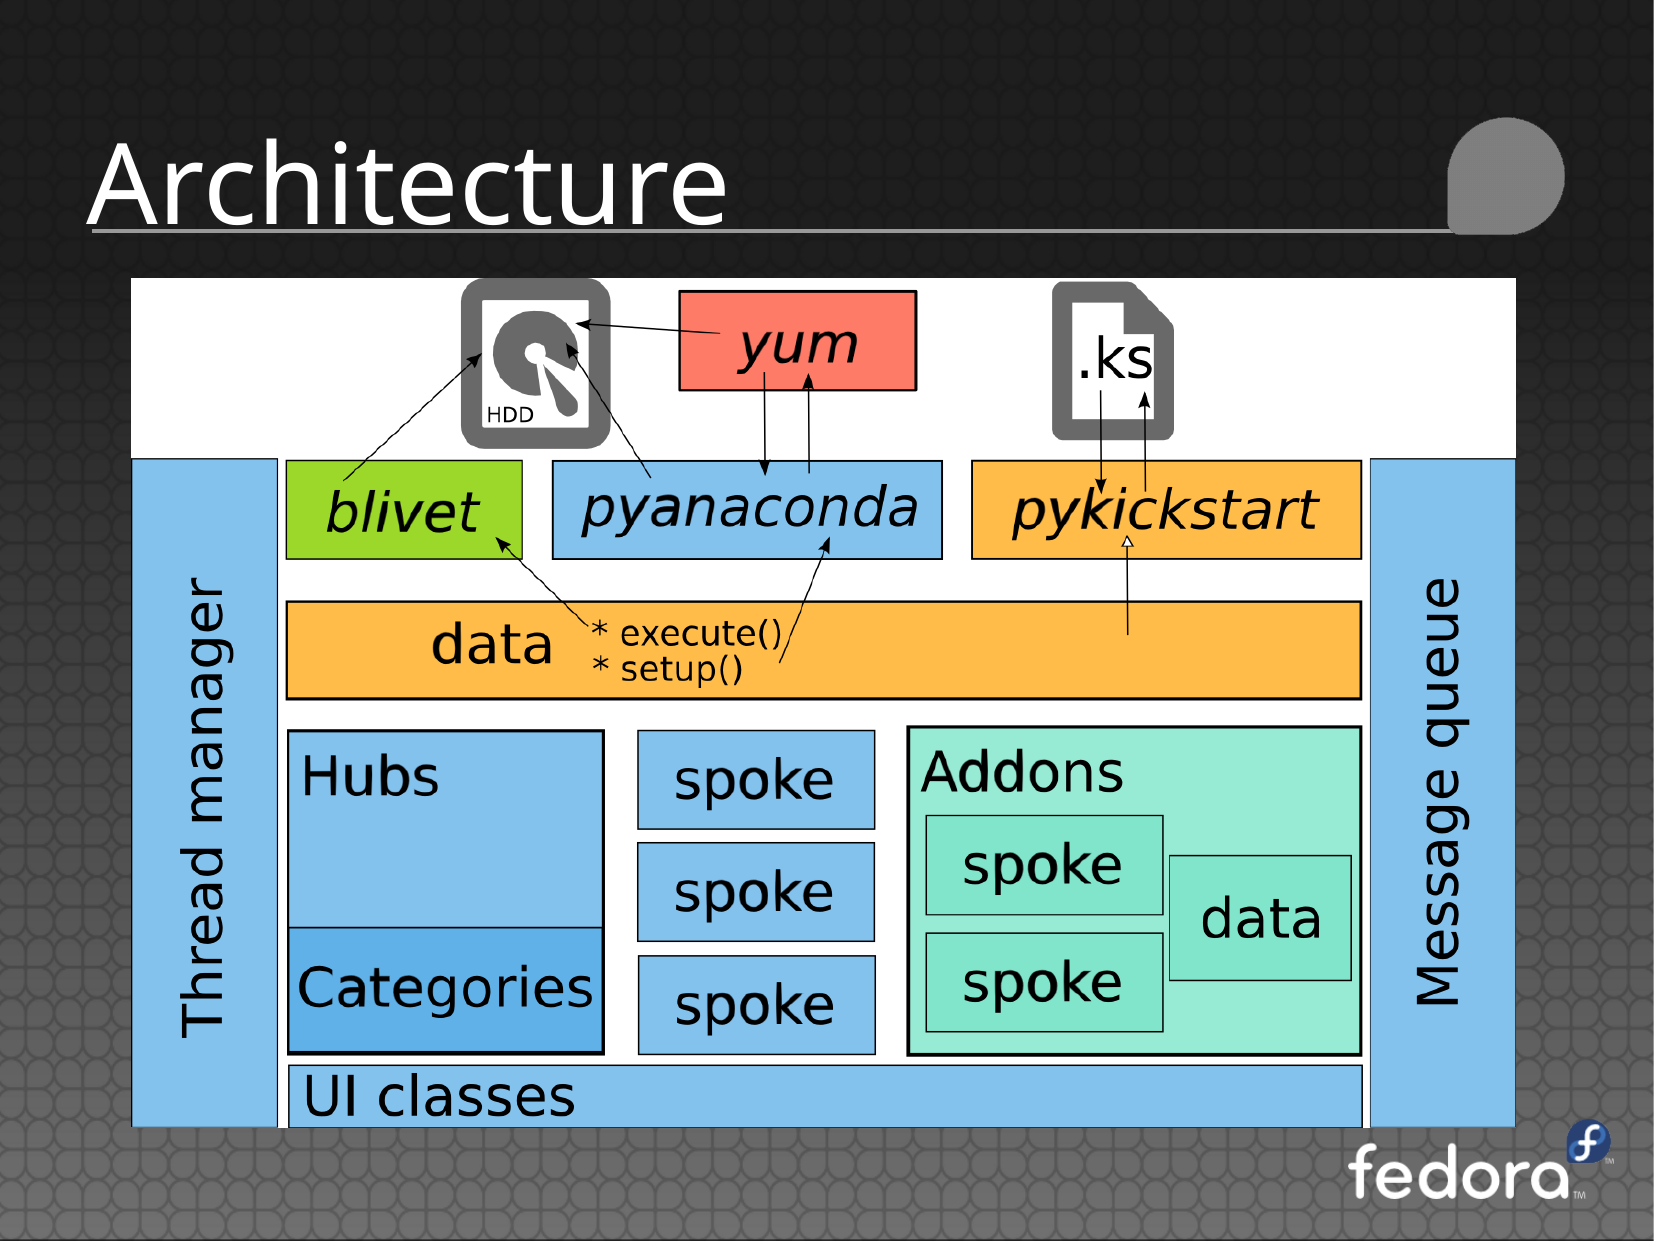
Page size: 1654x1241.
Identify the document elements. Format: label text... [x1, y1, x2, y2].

title Architecture [86, 112, 1576, 249]
picture [0, 0, 1654, 1241]
